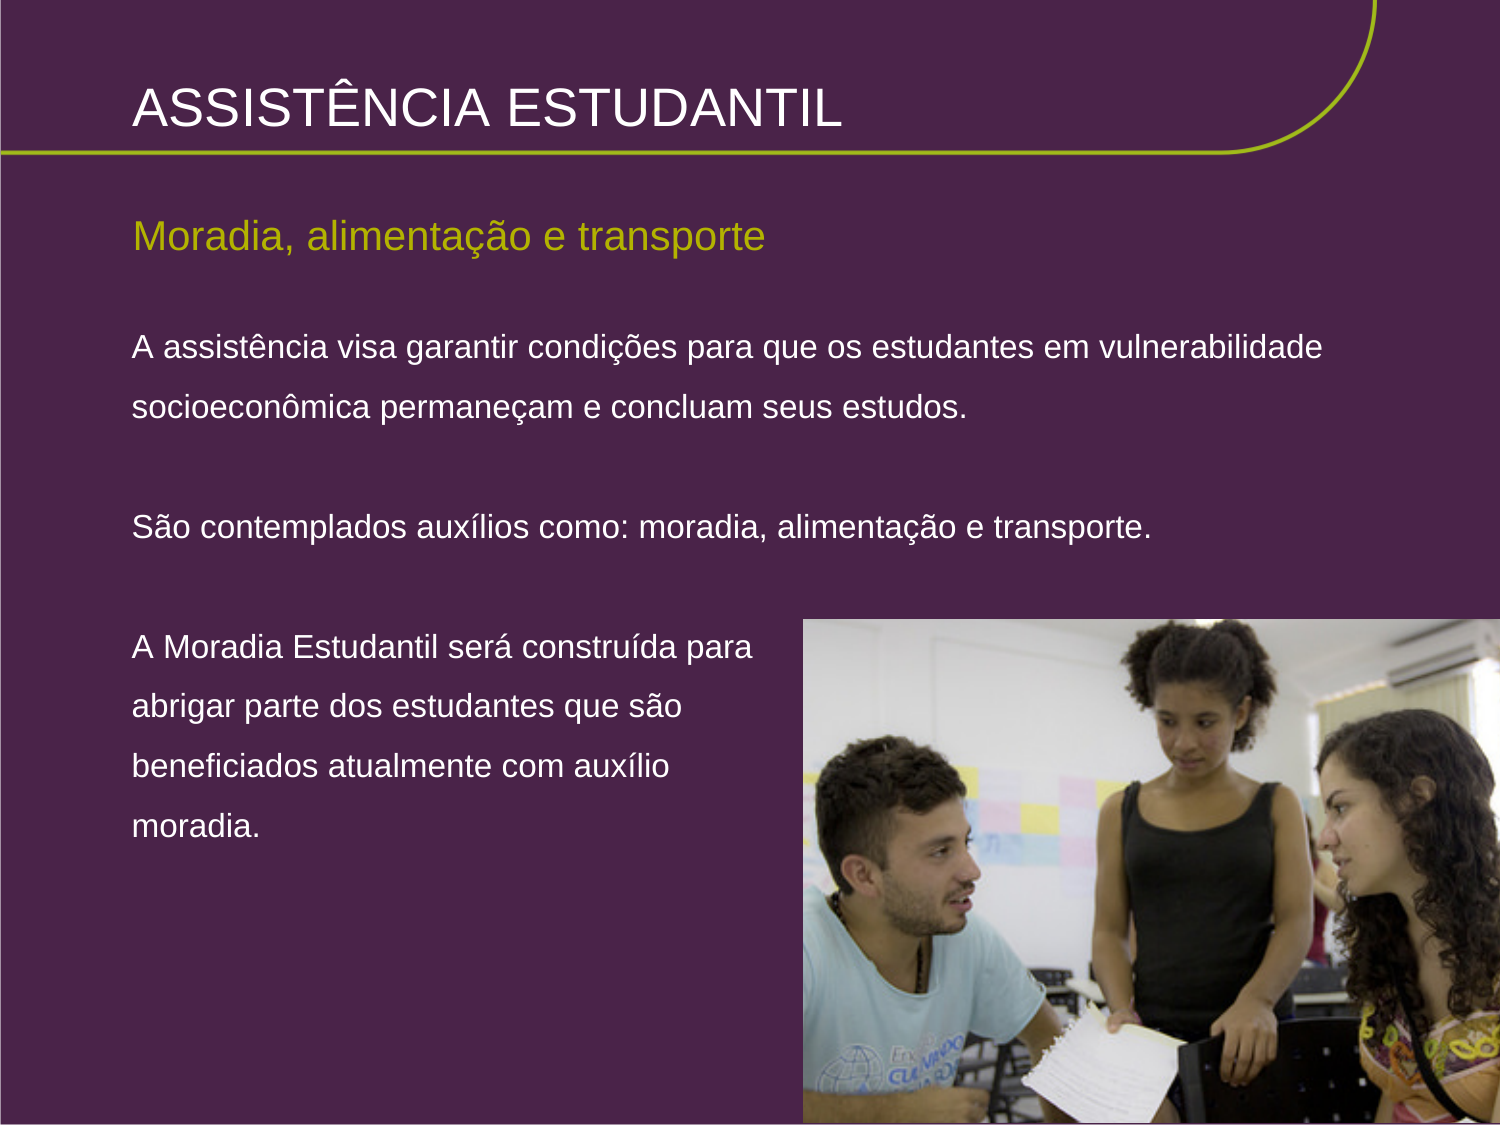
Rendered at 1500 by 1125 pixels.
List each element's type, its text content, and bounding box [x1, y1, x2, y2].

text_box ASSISTÊNCIA ESTUDANTIL [117, 64, 1093, 145]
text_box A assistência visa garantir condições para que os estudantes em vulnerabilidade socioeconômica permaneçam e concluam seus estudos. São contemplados auxílios como: moradia, alimentação e transporte. A Moradia Estudantil será construída para abrigar parte dos estudantes que são beneficiados atualmente com auxílio moradia. [116, 297, 1359, 853]
picture [0, 0, 1500, 1125]
text_box Moradia, alimentação e transporte [117, 200, 1371, 267]
